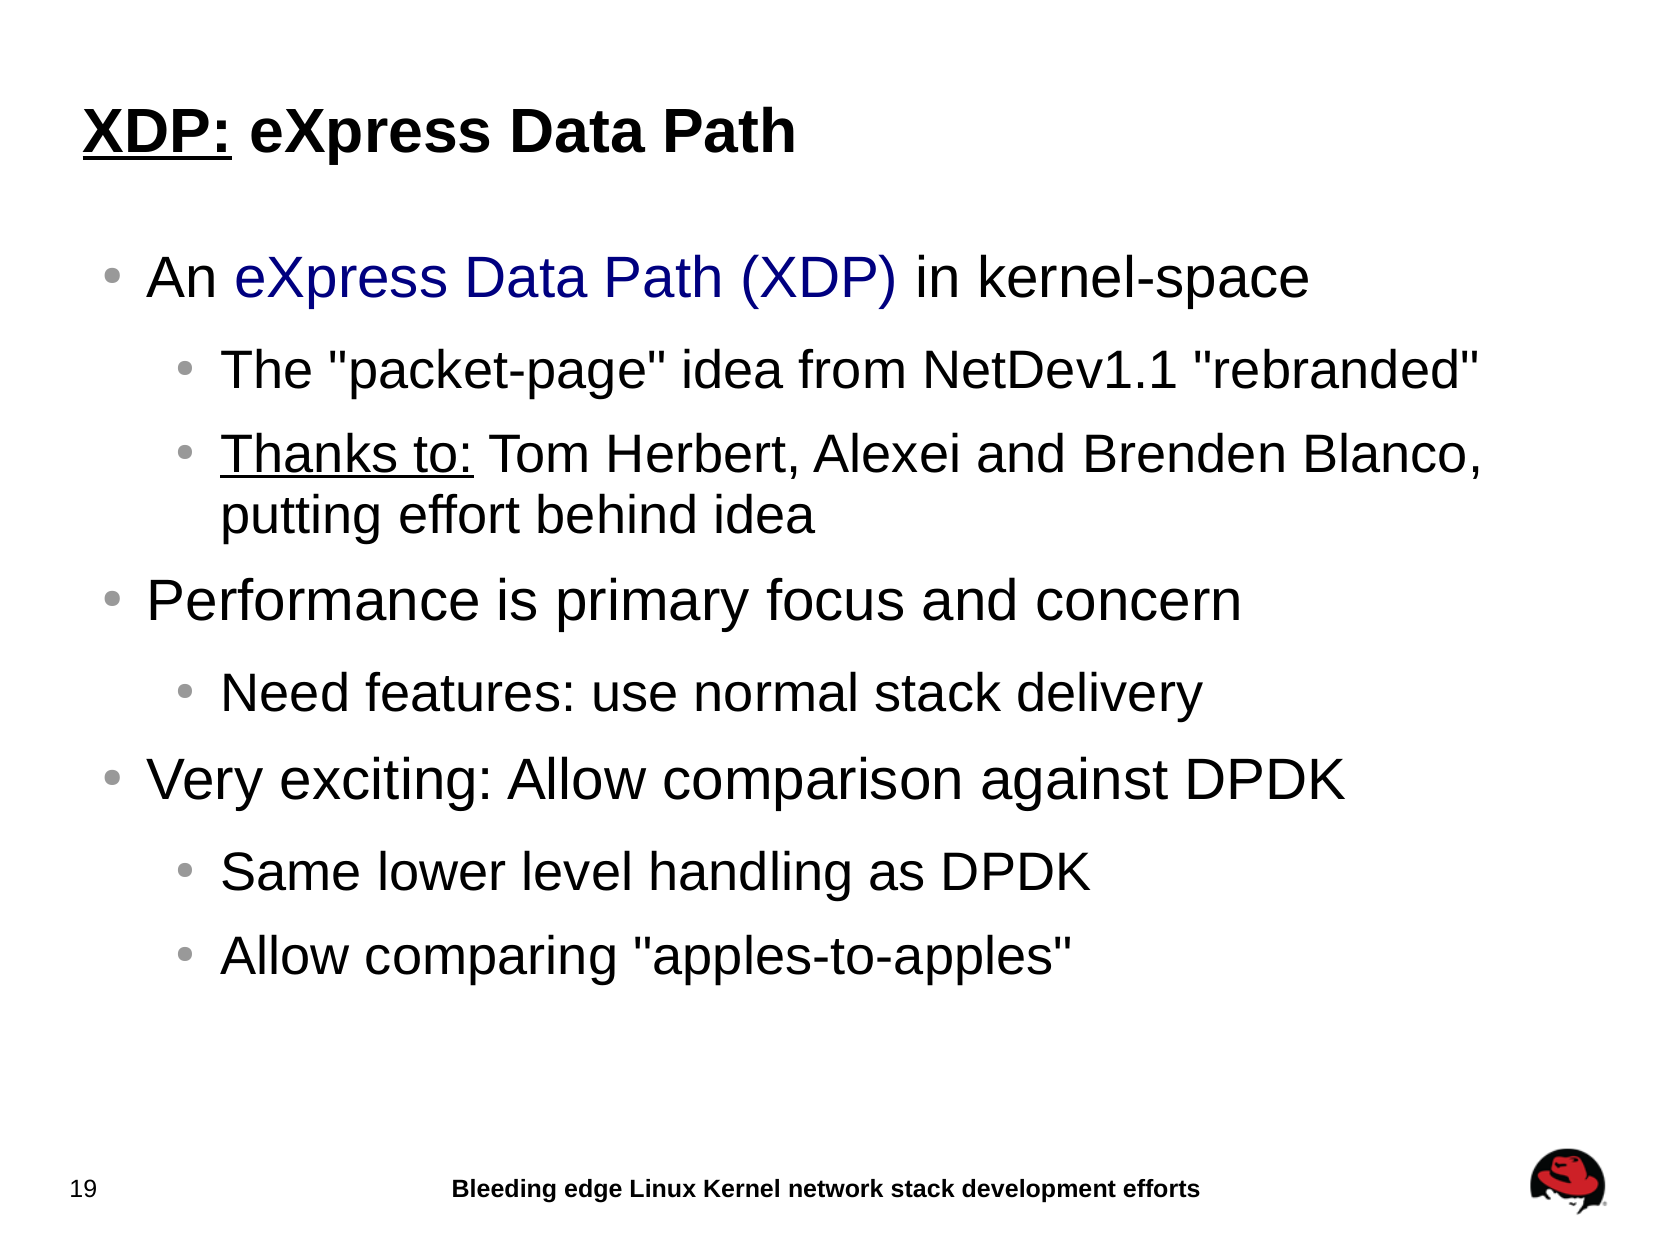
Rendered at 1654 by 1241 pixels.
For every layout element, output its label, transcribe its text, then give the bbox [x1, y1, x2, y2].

list An eXpress Data Path (XDP) in kernel-space The "packet-page" idea from NetDev1.1 "rebranded" Thanks to: Tom Herbert, Alexei and Brenden Blanco, putting effort behind idea Performance is primary focus and concern Need features: use normal stack delivery Very exciting: Allow comparison against DPDK Same lower level handling as DPDK Allow comparing "apples-to-apples" [86, 244, 1576, 1039]
text_box [82, 37, 1571, 226]
picture [1529, 1146, 1613, 1224]
